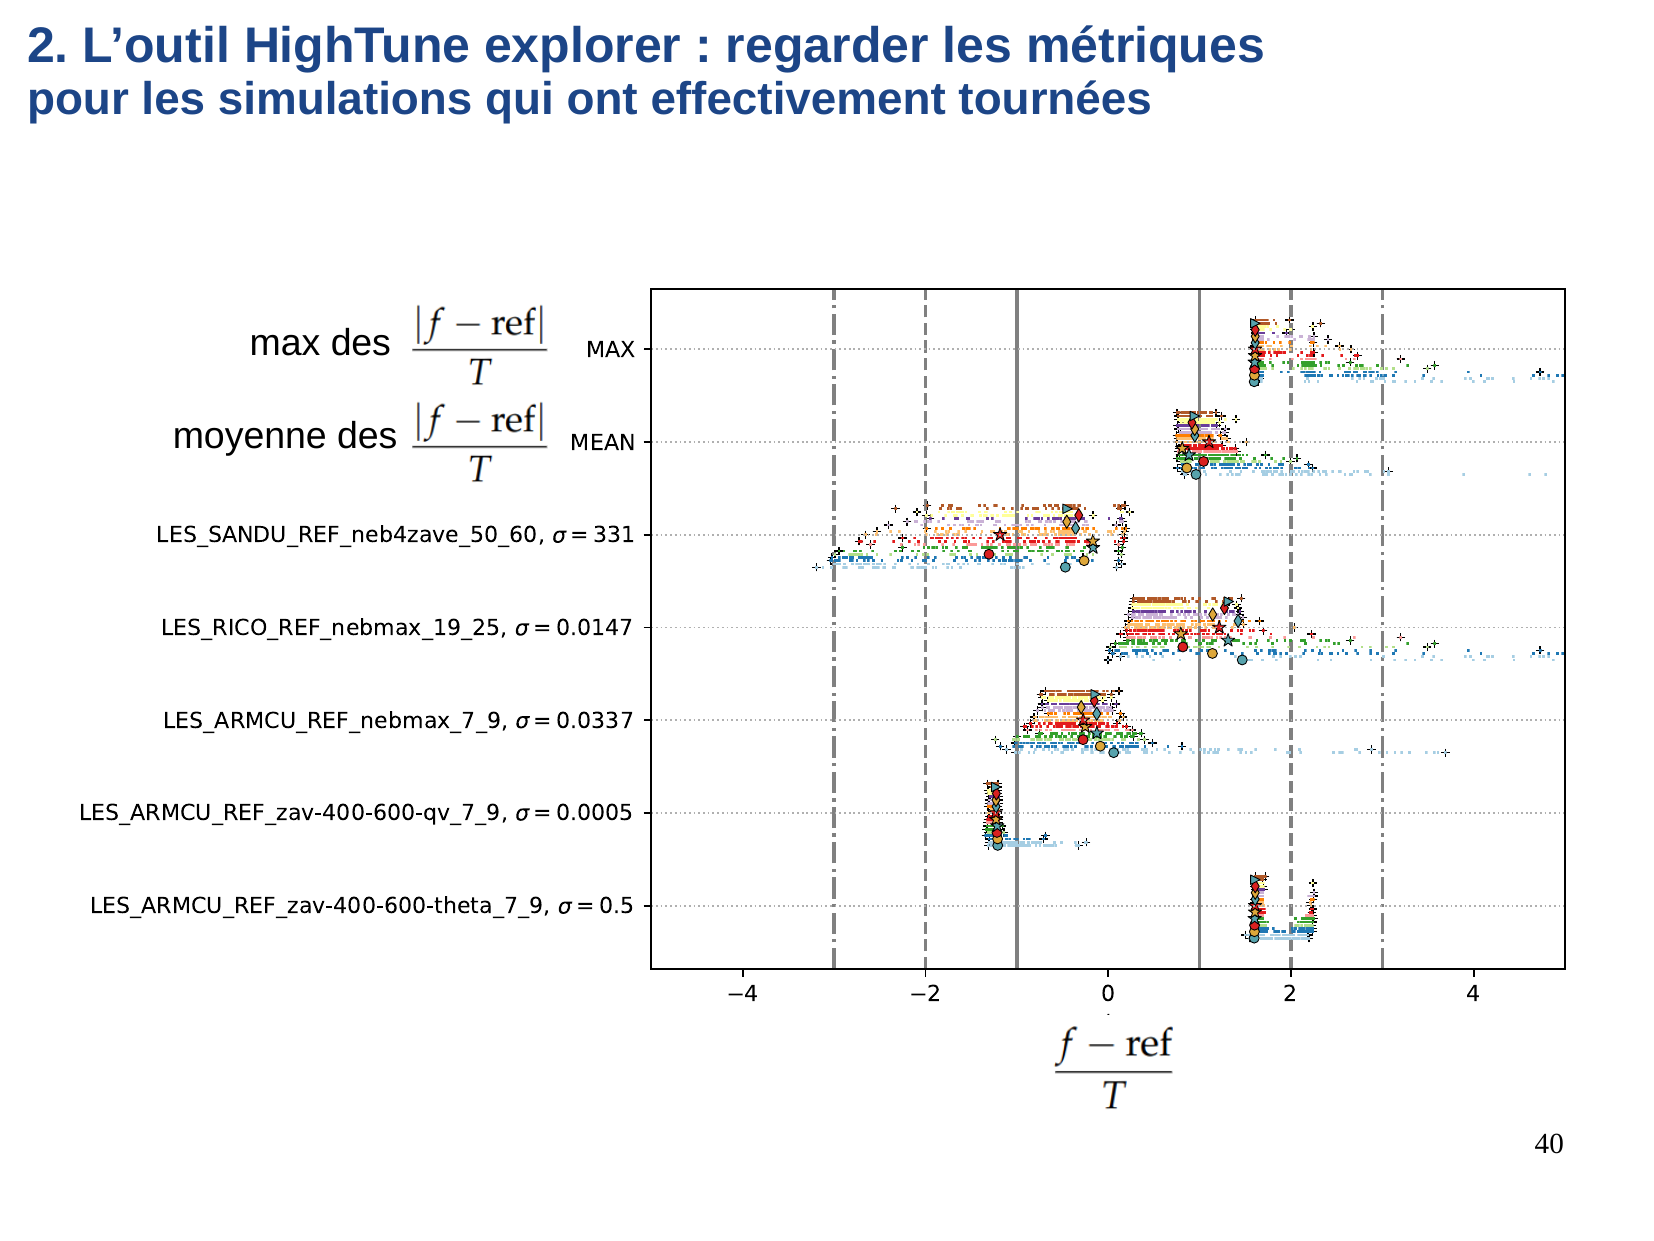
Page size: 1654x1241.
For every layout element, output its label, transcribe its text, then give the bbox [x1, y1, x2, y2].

text_box max des [234, 314, 406, 377]
picture [56, 264, 1591, 1123]
text_box 2. L’outil HighTune explorer : regarder les métriques pour les simulations qui ont effectivement tournées [12, 9, 1282, 178]
text_box moyenne des [158, 407, 410, 464]
